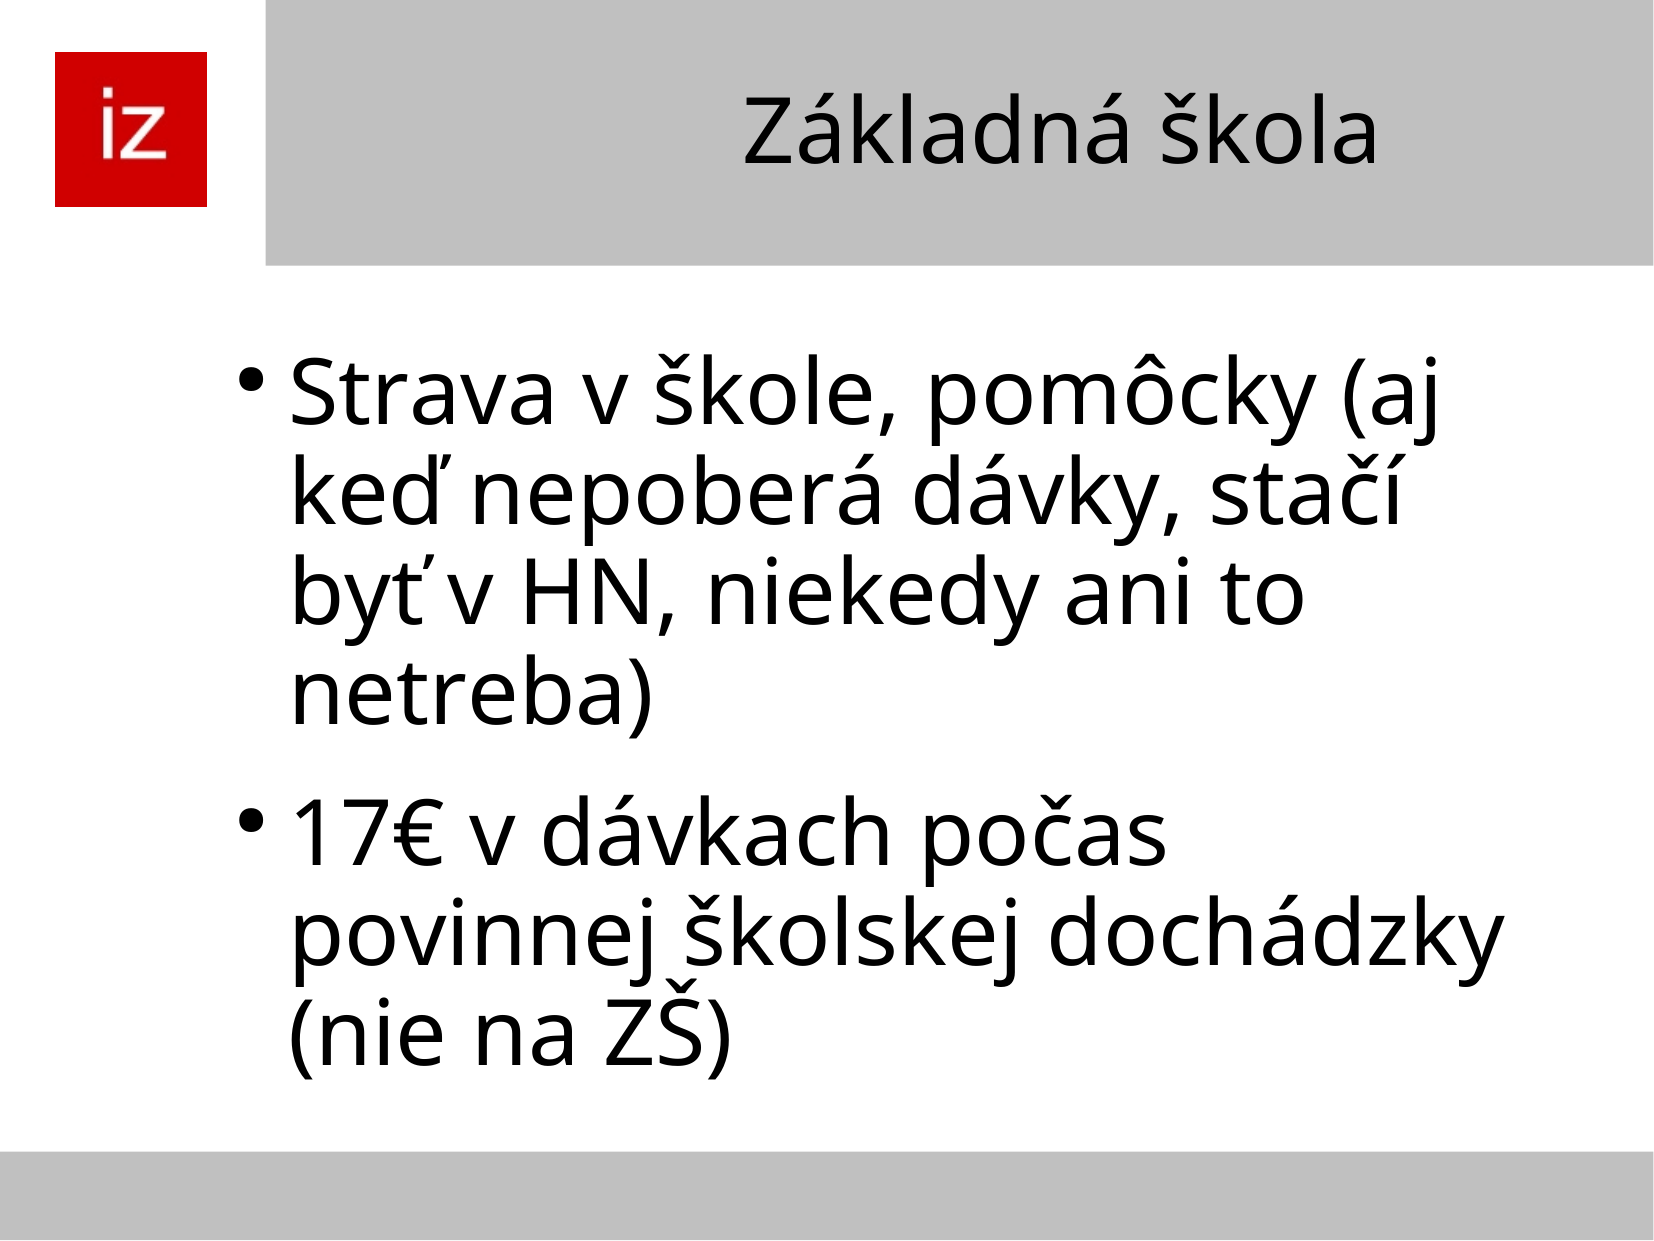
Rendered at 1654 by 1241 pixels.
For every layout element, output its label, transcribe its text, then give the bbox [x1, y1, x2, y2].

title Základná škola [561, 29, 1565, 237]
picture [55, 52, 207, 207]
list Strava v škole, pomôcky (aj keď nepoberá dávky, stačí byť v HN, niekedy ani to netreba) 17€ v dávkach počas povinnej školskej dochádzky (nie na ZŠ) [121, 344, 1533, 1126]
